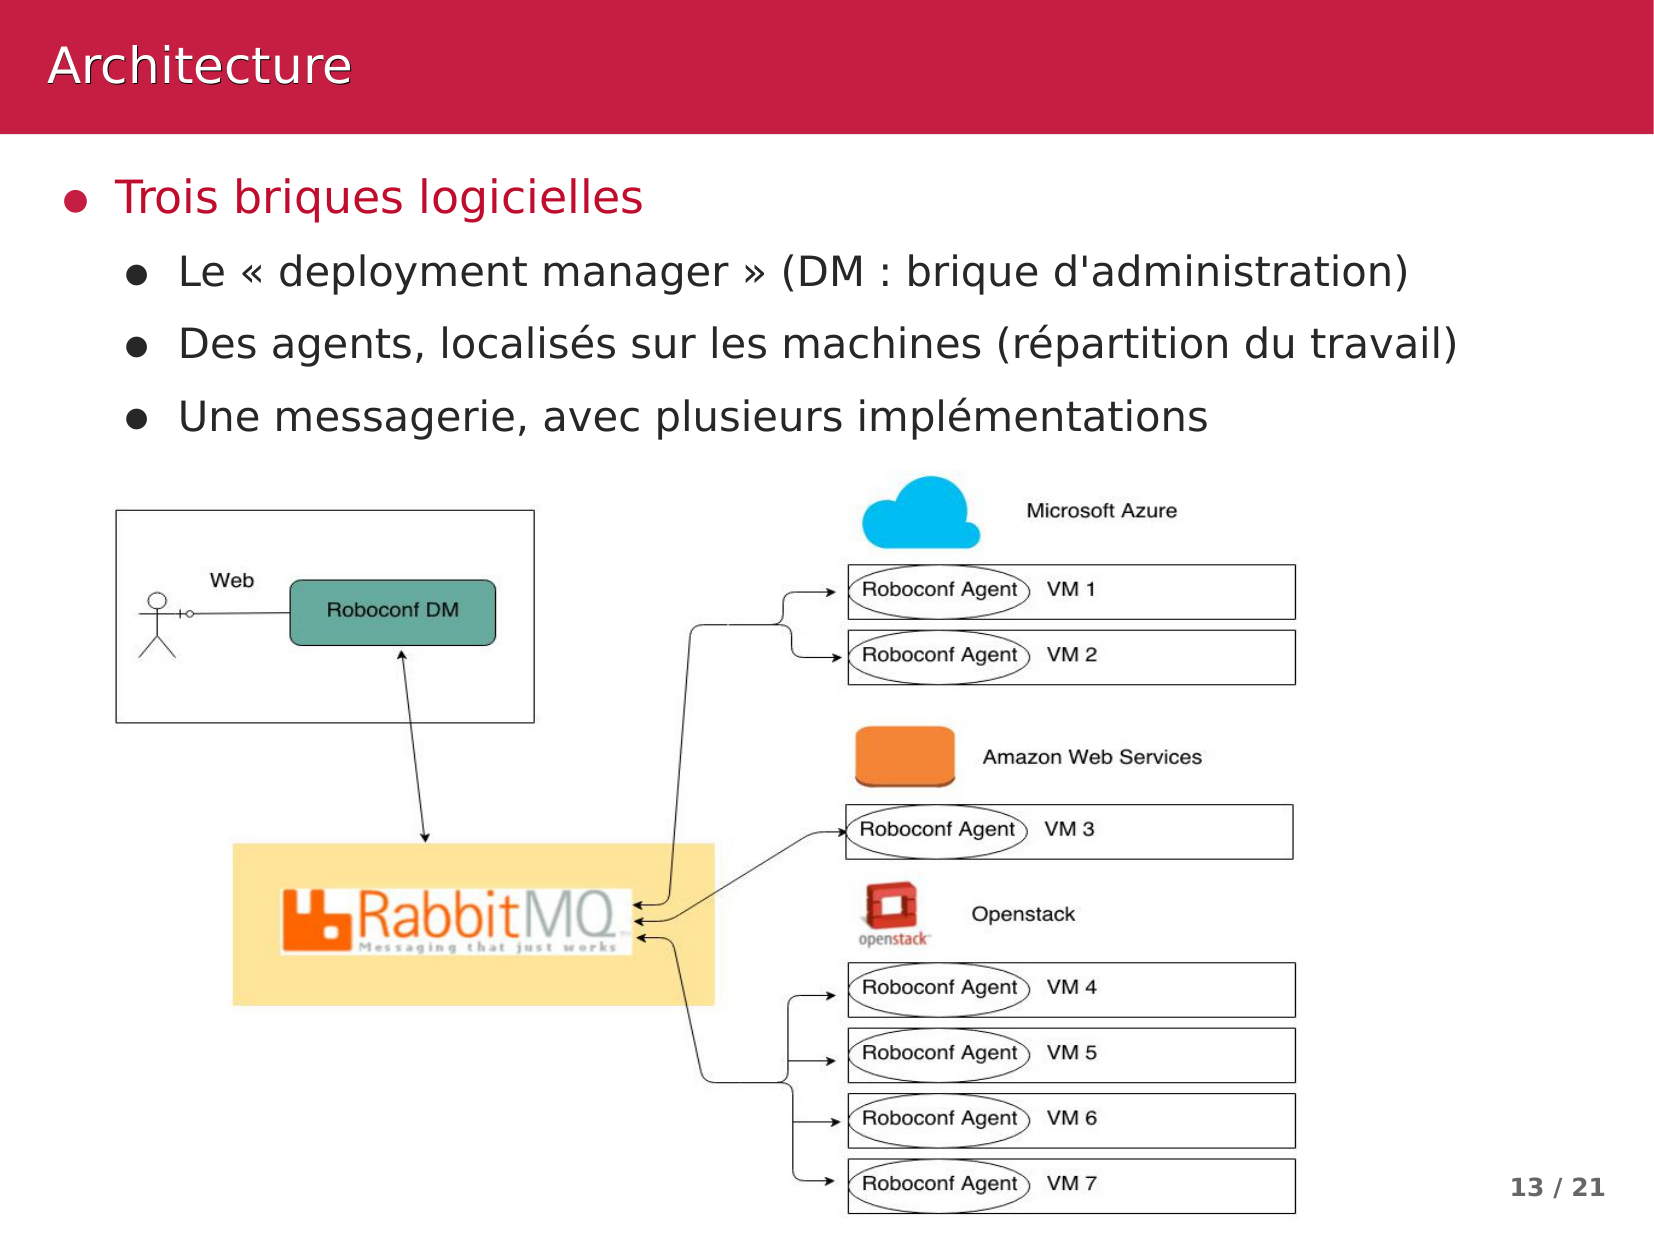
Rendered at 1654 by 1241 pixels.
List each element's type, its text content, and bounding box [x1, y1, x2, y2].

picture [54, 452, 1359, 1237]
title Architecture [47, 7, 1624, 126]
list Trois briques logicielles Le « deployment manager » (DM : brique d'administration) Des agents, localisés sur les machines (répartition du travail) Une messagerie, avec plusieurs implémentations [45, 171, 1606, 1117]
